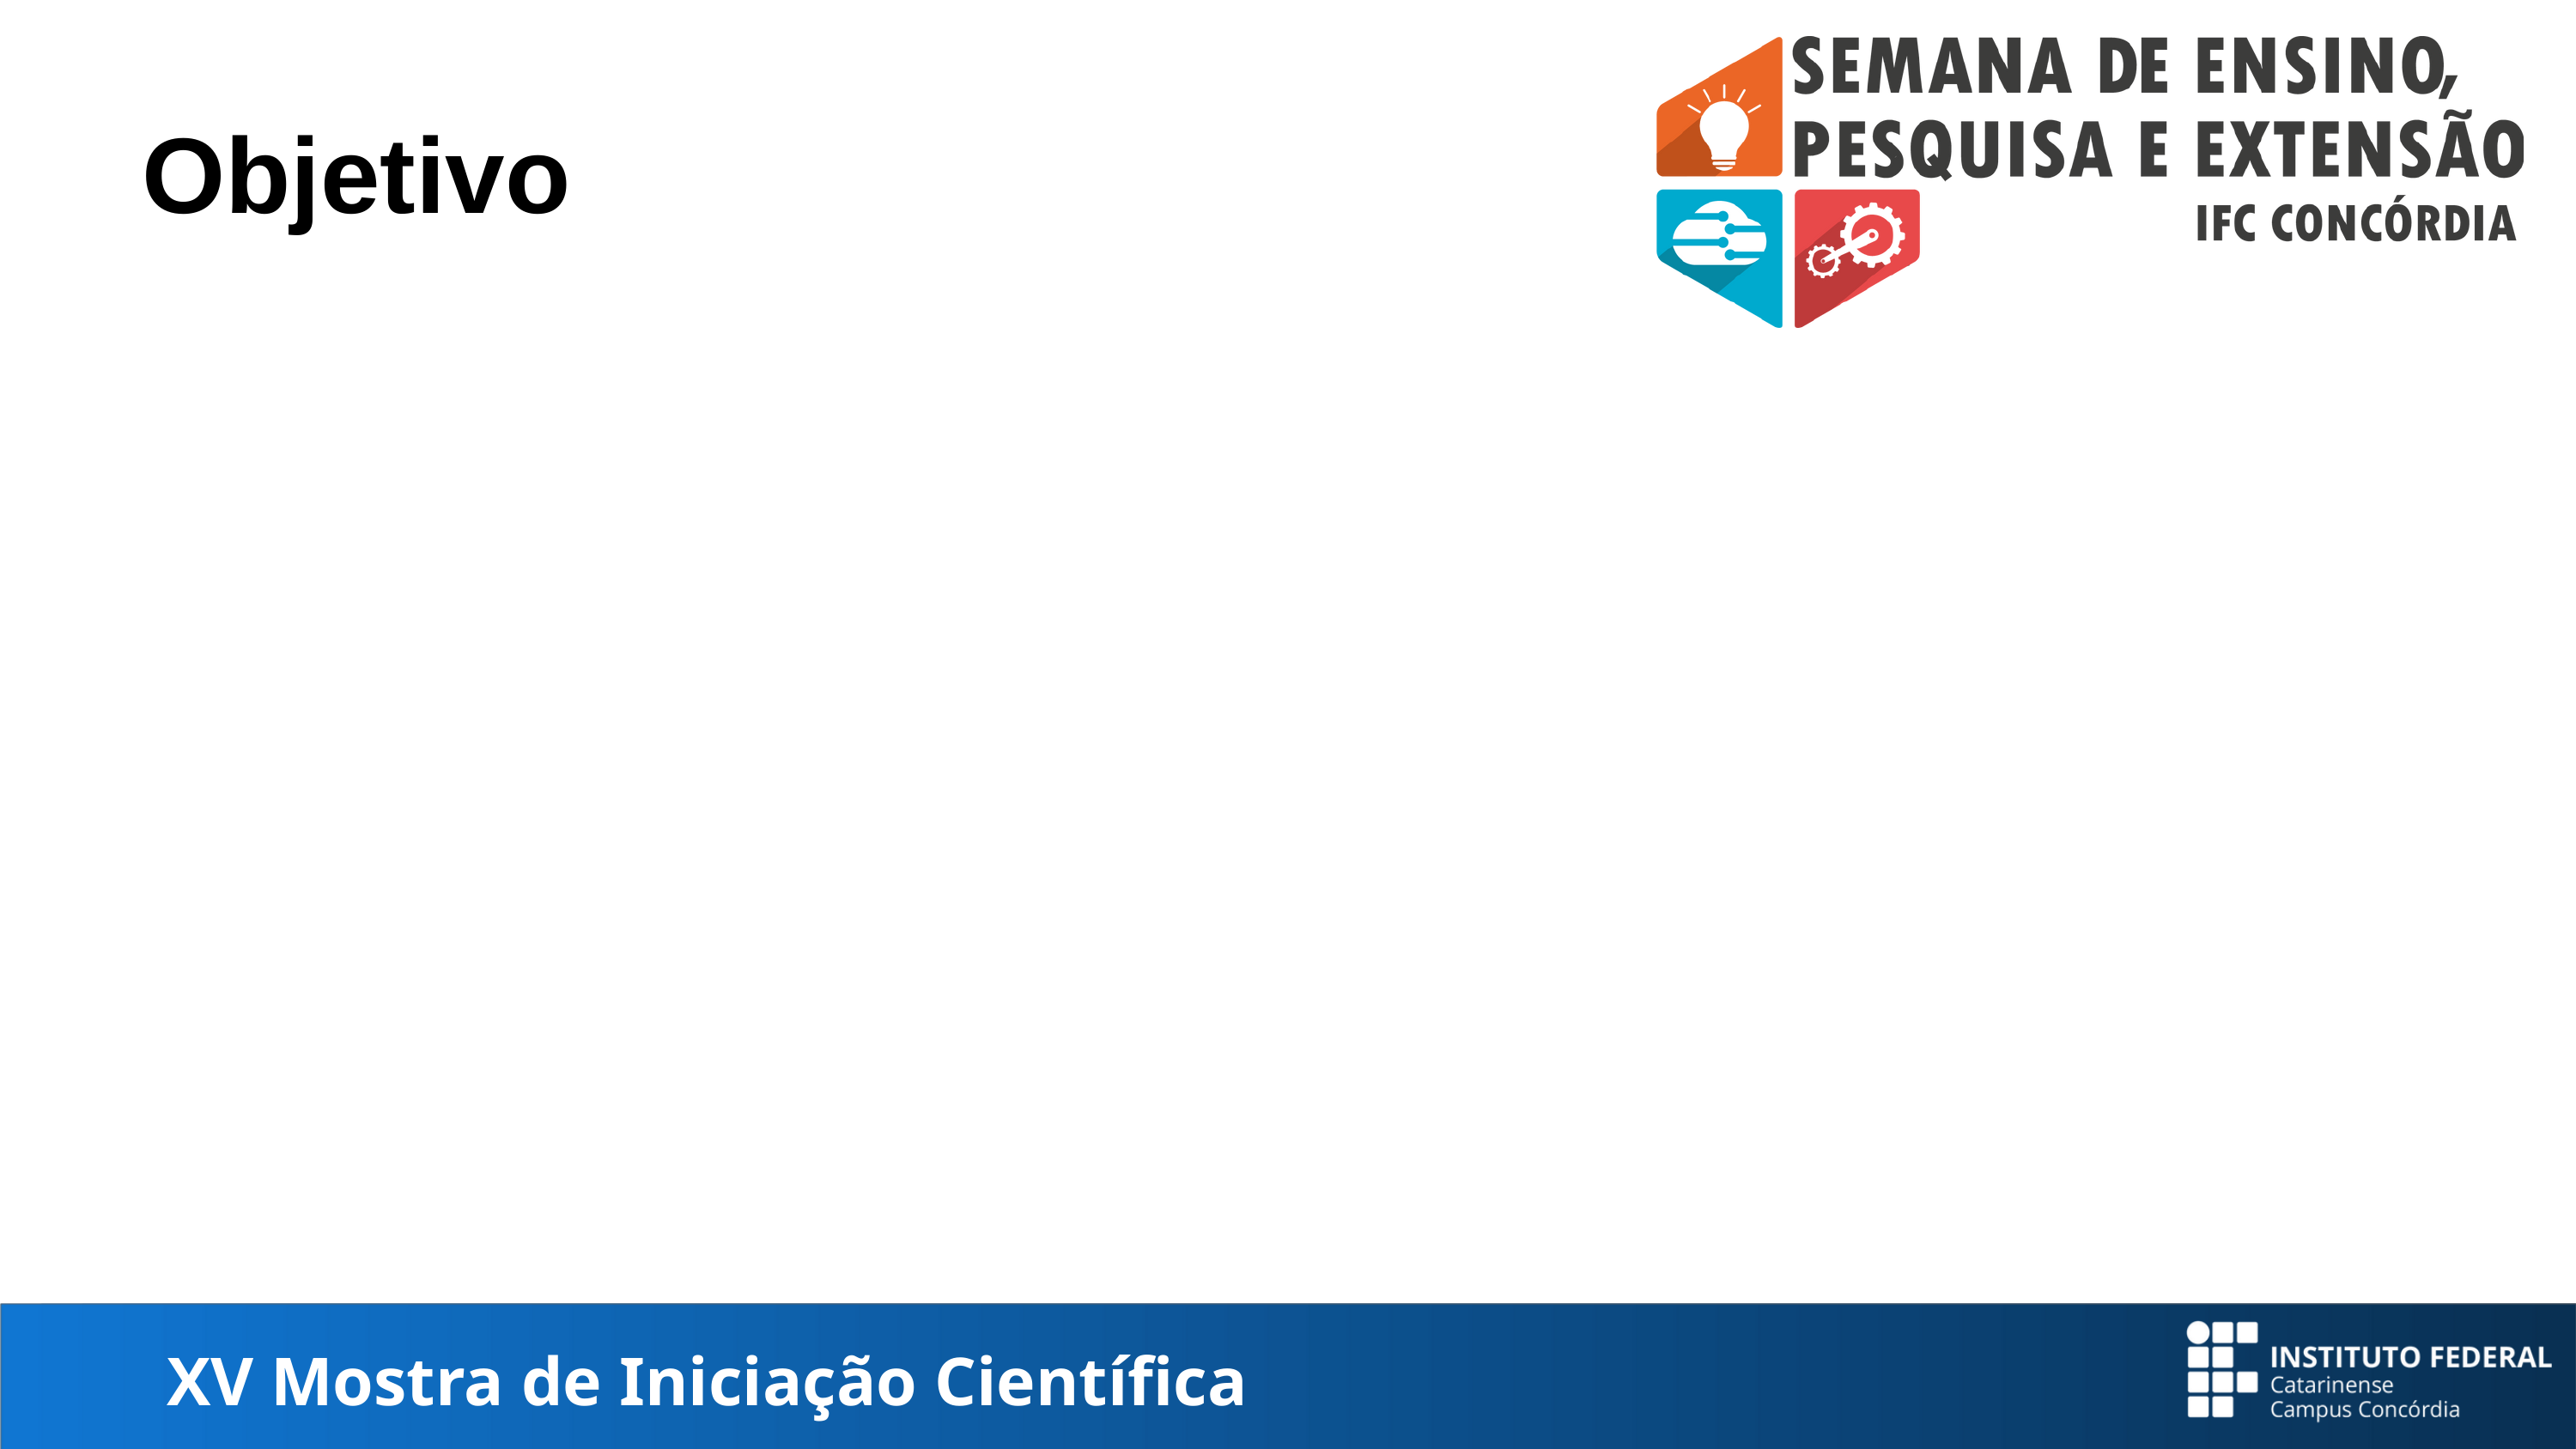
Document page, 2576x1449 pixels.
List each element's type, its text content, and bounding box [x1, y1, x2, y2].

text_box XV Mostra de Iniciação Científica [46, 1326, 1370, 1420]
text_box [0, 1300, 2576, 1449]
text_box [1656, 36, 2524, 328]
text_box Objetivo [142, 54, 572, 415]
